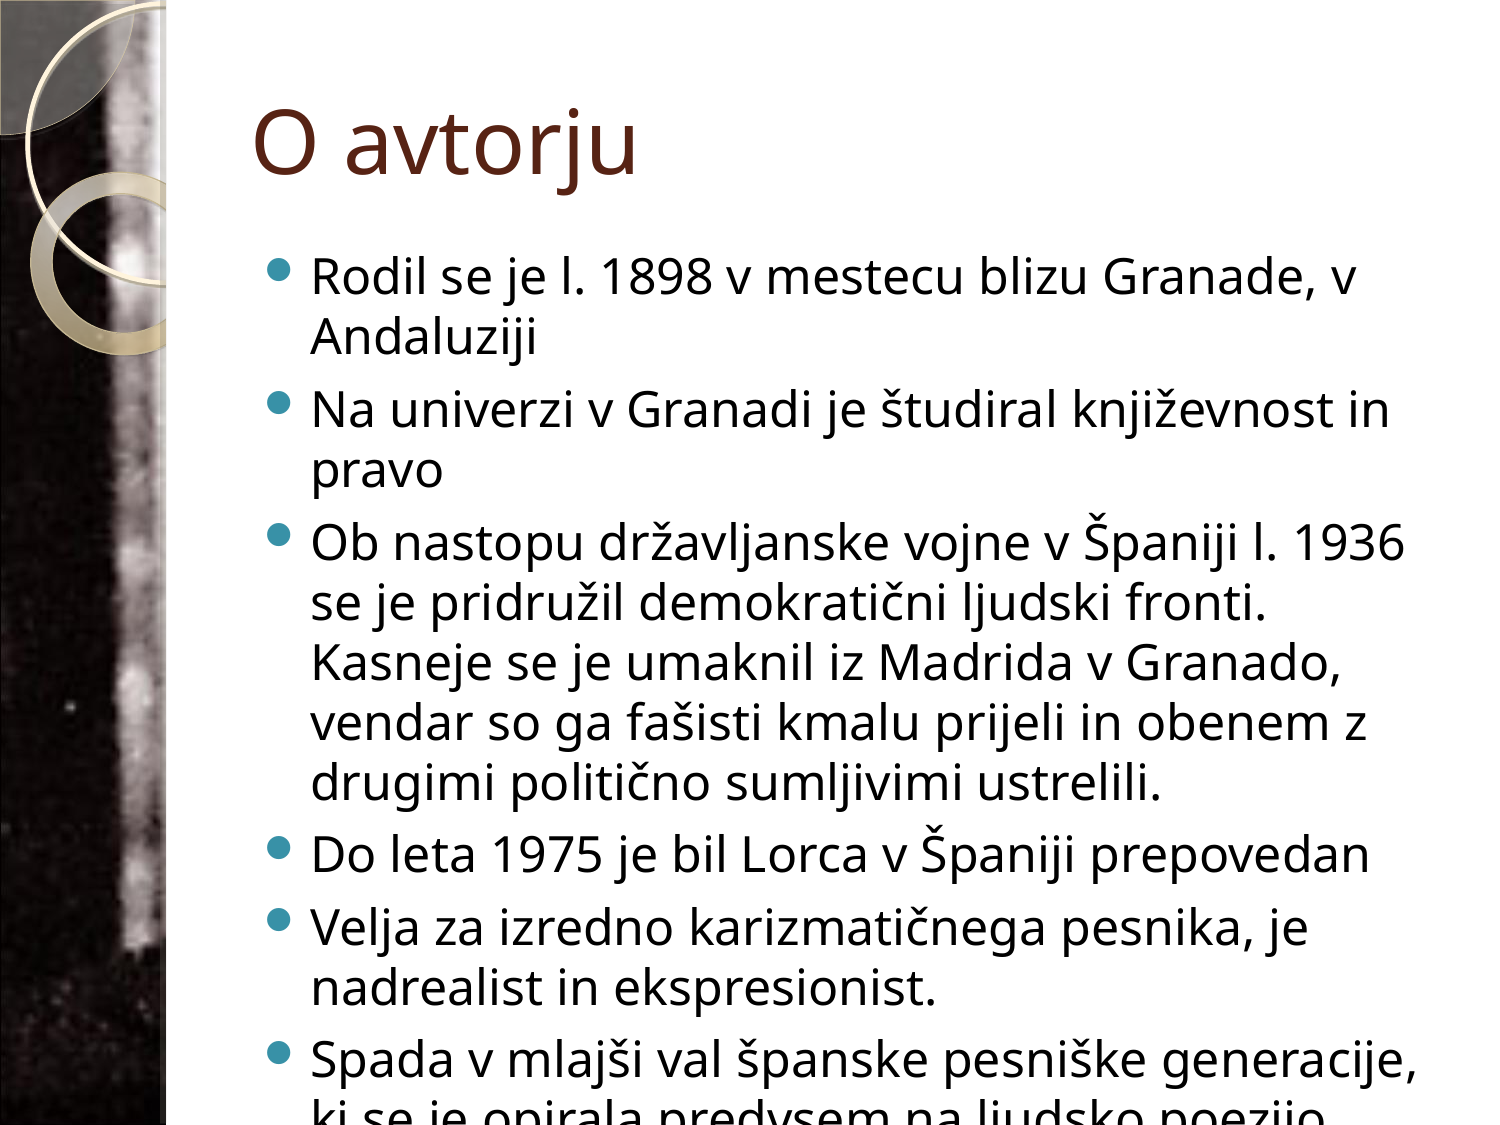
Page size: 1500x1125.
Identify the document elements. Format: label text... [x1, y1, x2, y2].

picture [31, 11, 160, 207]
picture [136, 0, 160, 4]
picture [62, 196, 160, 280]
title O avtorju [235, 45, 1466, 233]
picture [53, 239, 160, 332]
list Rodil se je l. 1898 v mestecu blizu Granade, v Andaluziji Na univerzi v Granadi je študiral književnost in pravo Ob nastopu državljanske vojne v Španiji l. 1936 se je pridružil demokratični ljudski fronti. Kasneje se je umaknil iz Madrida v Granado, vendar so ga fašisti kmalu prijeli in obenem z drugimi politično sumljivimi ustrelili. Do leta 1975 je bil Lorca v Španiji prepovedan Velja za izredno karizmatičnega pesnika, je nadrealist in ekspresionist. Spada v mlajši val španske pesniške generacije, ki se je opirala predvsem na ljudsko poezijo [235, 237, 1466, 1025]
picture [0, 134, 166, 1125]
